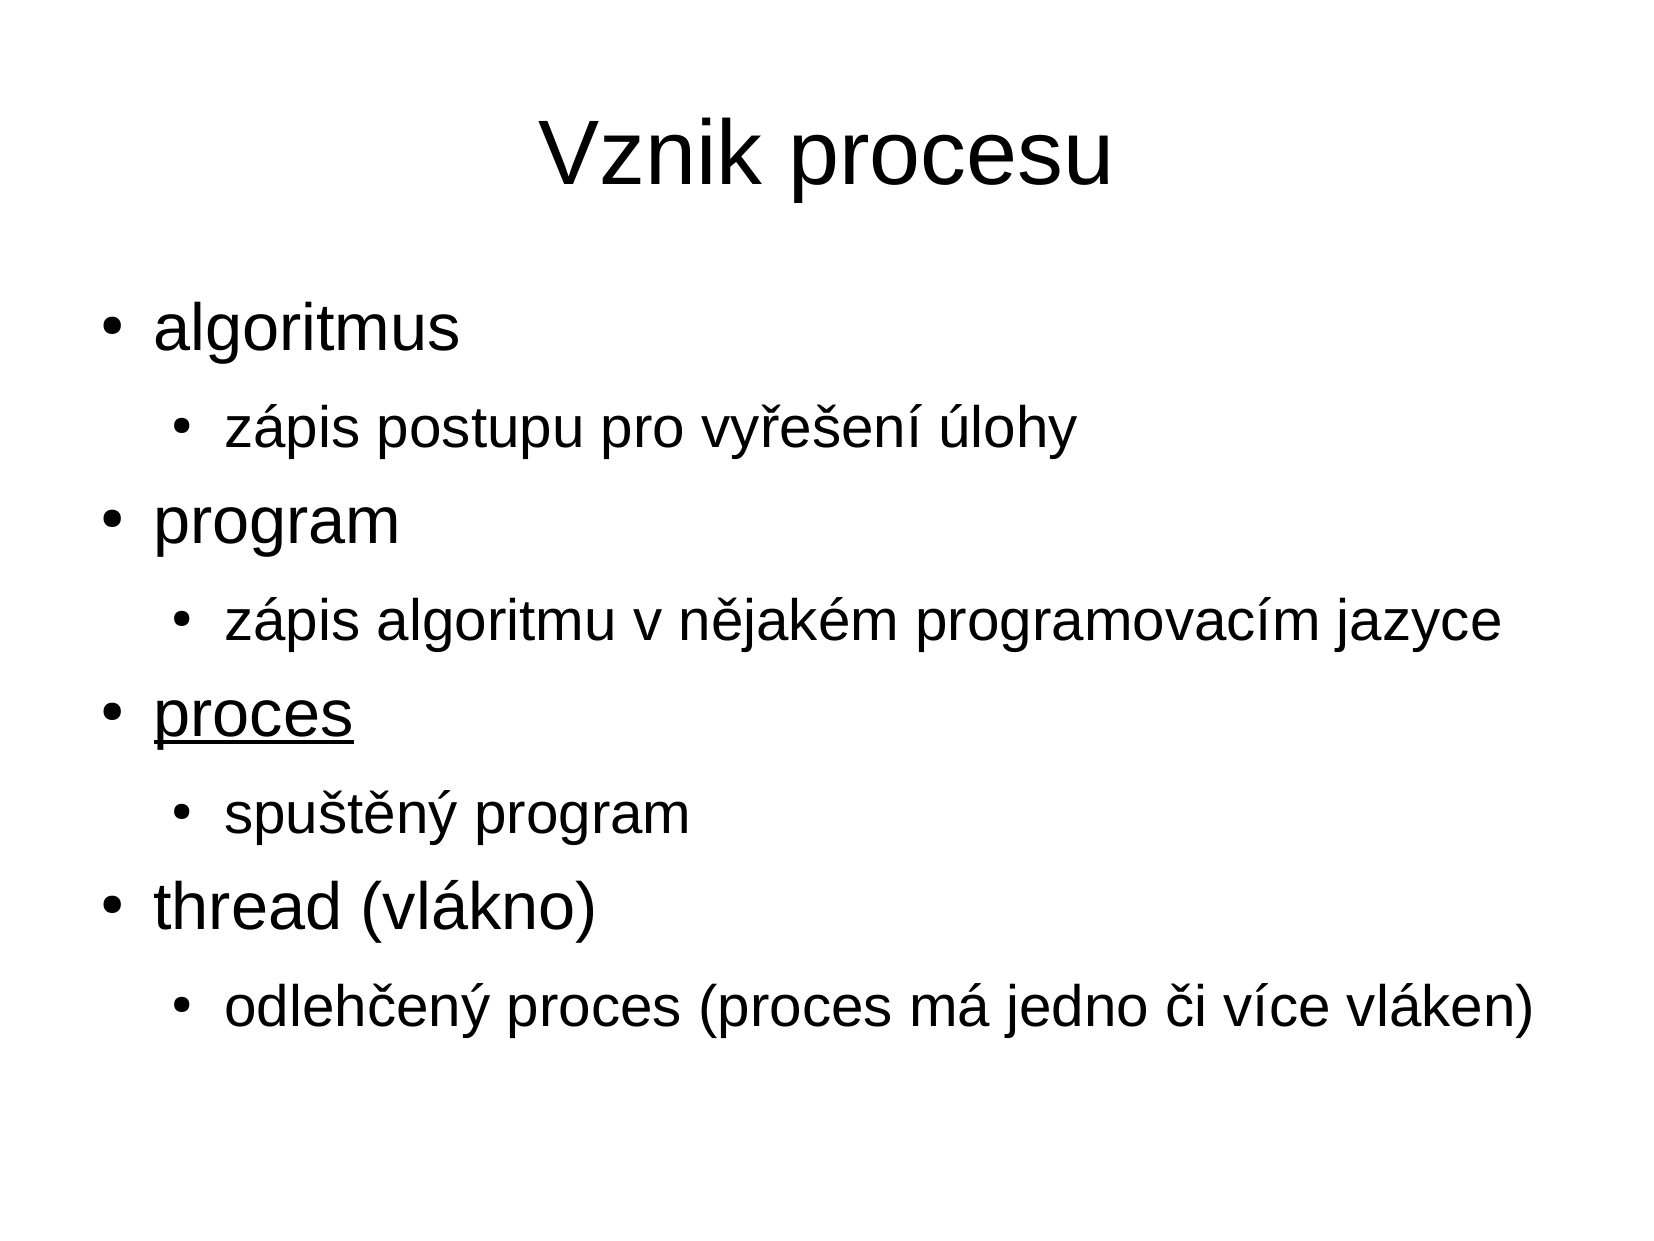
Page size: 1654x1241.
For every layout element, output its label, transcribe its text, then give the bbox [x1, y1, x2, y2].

list algoritmus zápis postupu pro vyřešení úlohy program zápis algoritmu v nějakém programovacím jazyce proces spuštěný program thread (vlákno) odlehčený proces (proces má jedno či více vláken) [82, 290, 1571, 1094]
title Vznik procesu [82, 56, 1571, 250]
